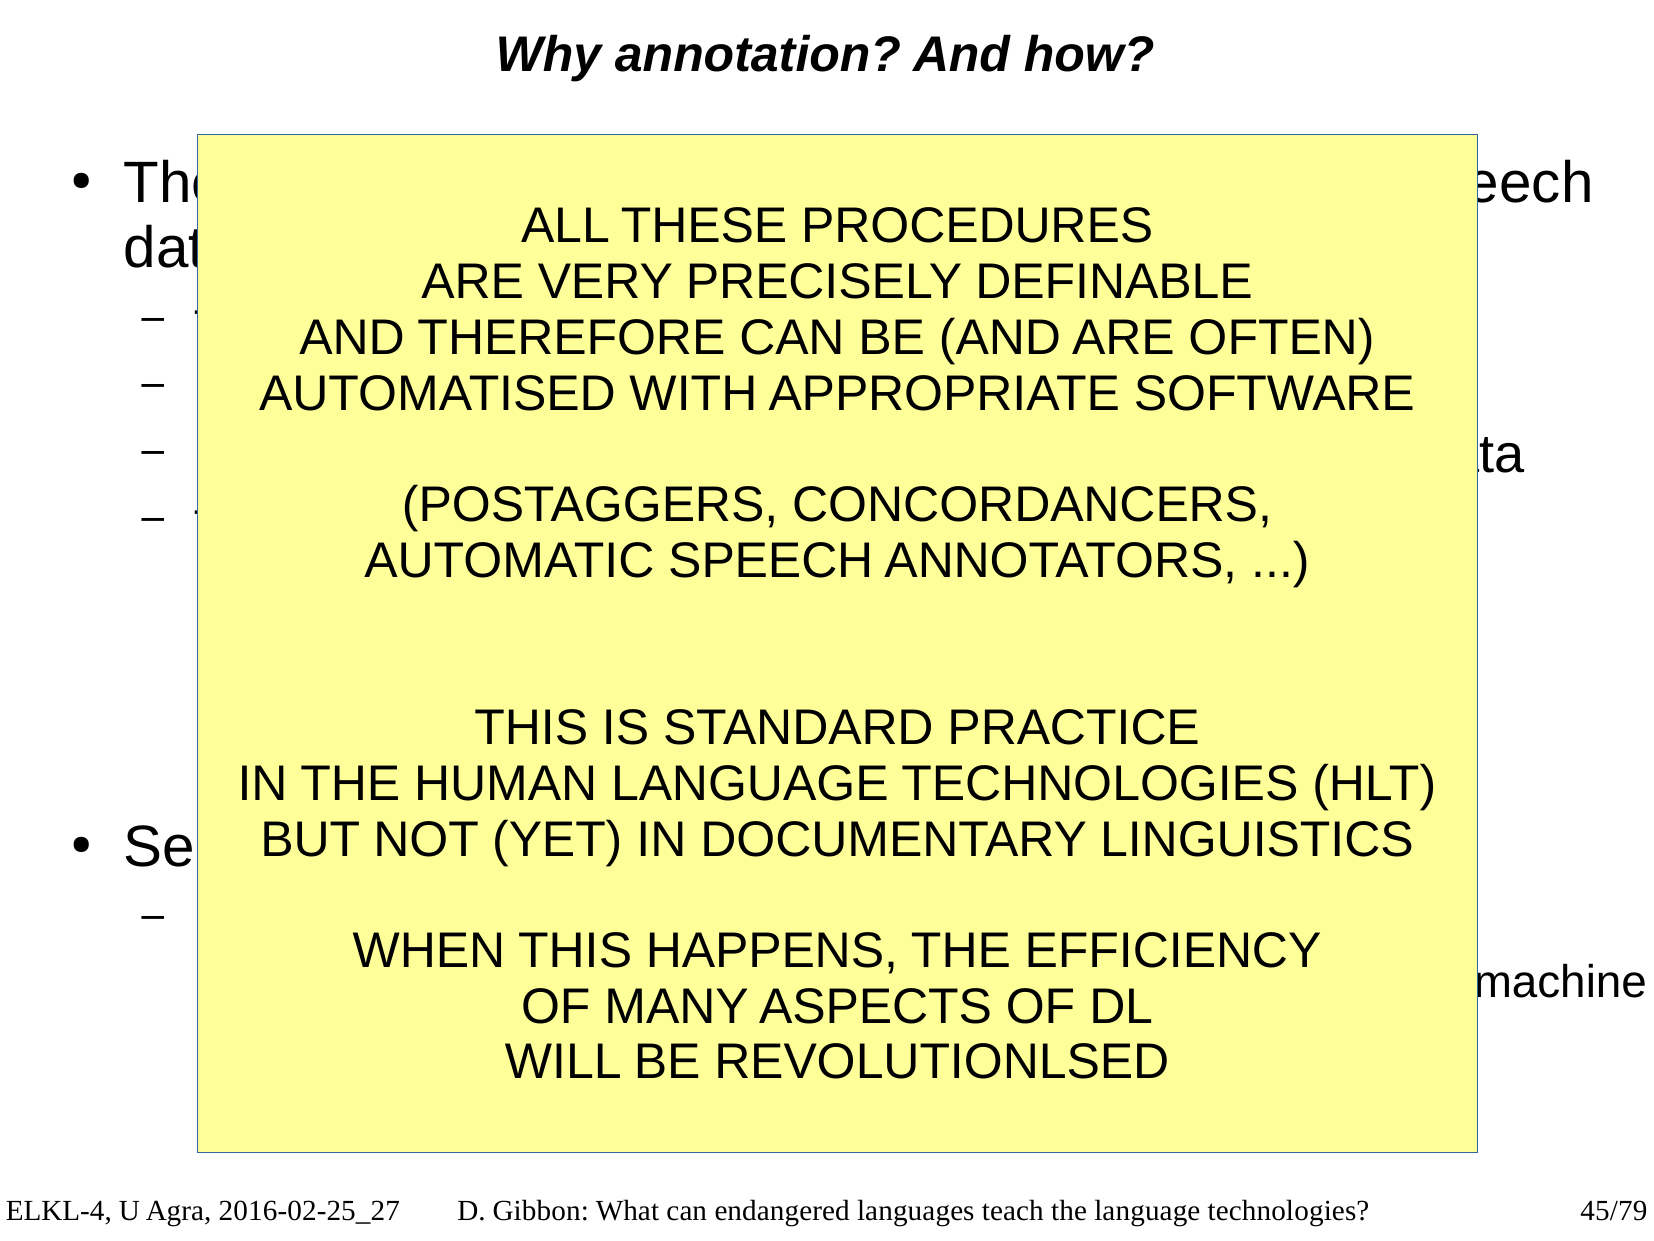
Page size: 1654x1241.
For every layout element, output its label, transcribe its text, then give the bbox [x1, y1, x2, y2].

title Why annotation? And how? [0, 2, 1654, 106]
text_box ALL THESE PROCEDURES ARE VERY PRECISELY DEFINABLE AND THEREFORE CAN BE (AND ARE OFTEN) AUTOMATISED WITH APPROPRIATE SOFTWARE (POSTAGGERS, CONCORDANCERS, AUTOMATIC SPEECH ANNOTATORS, ...) THIS IS STANDARD PRACTICE IN THE HUMAN LANGUAGE TECHNOLOGIES (HLT) BUT NOT (YET) IN DOCUMENTARY LINGUISTICS WHEN THIS HAPPENS, THE EFFICIENCY OF MANY ASPECTS OF DL WILL BE REVOLUTIONLSED [197, 134, 1478, 1153]
list The primary reason for the annotation of text and speech data is to enable efficient search procedures to provide structure in order to make data systematically searchable by assigning perceptual/hermeneutic categories to data for the purposes of finding archived media linguistic and phonetic analysis development of speech and language systems Searching unstructured data is difficult but improving with the help of machine learning example: search on free text data (e.g. Google search as a machine for on-the-fly concordance construction from web data) example: Google’s image search [53, 150, 197, 1141]
list The primary reason for the annotation of text and speech data is to enable efficient search procedures to provide structure in order to make data systematically searchable by assigning perceptual/hermeneutic categories to data for the purposes of finding archived media linguistic and phonetic analysis development of speech and language systems Searching unstructured data is difficult but improving with the help of machine learning example: search on free text data (e.g. Google search as a machine for on-the-fly concordance construction from web data) example: Google’s image search [1478, 150, 1651, 1141]
